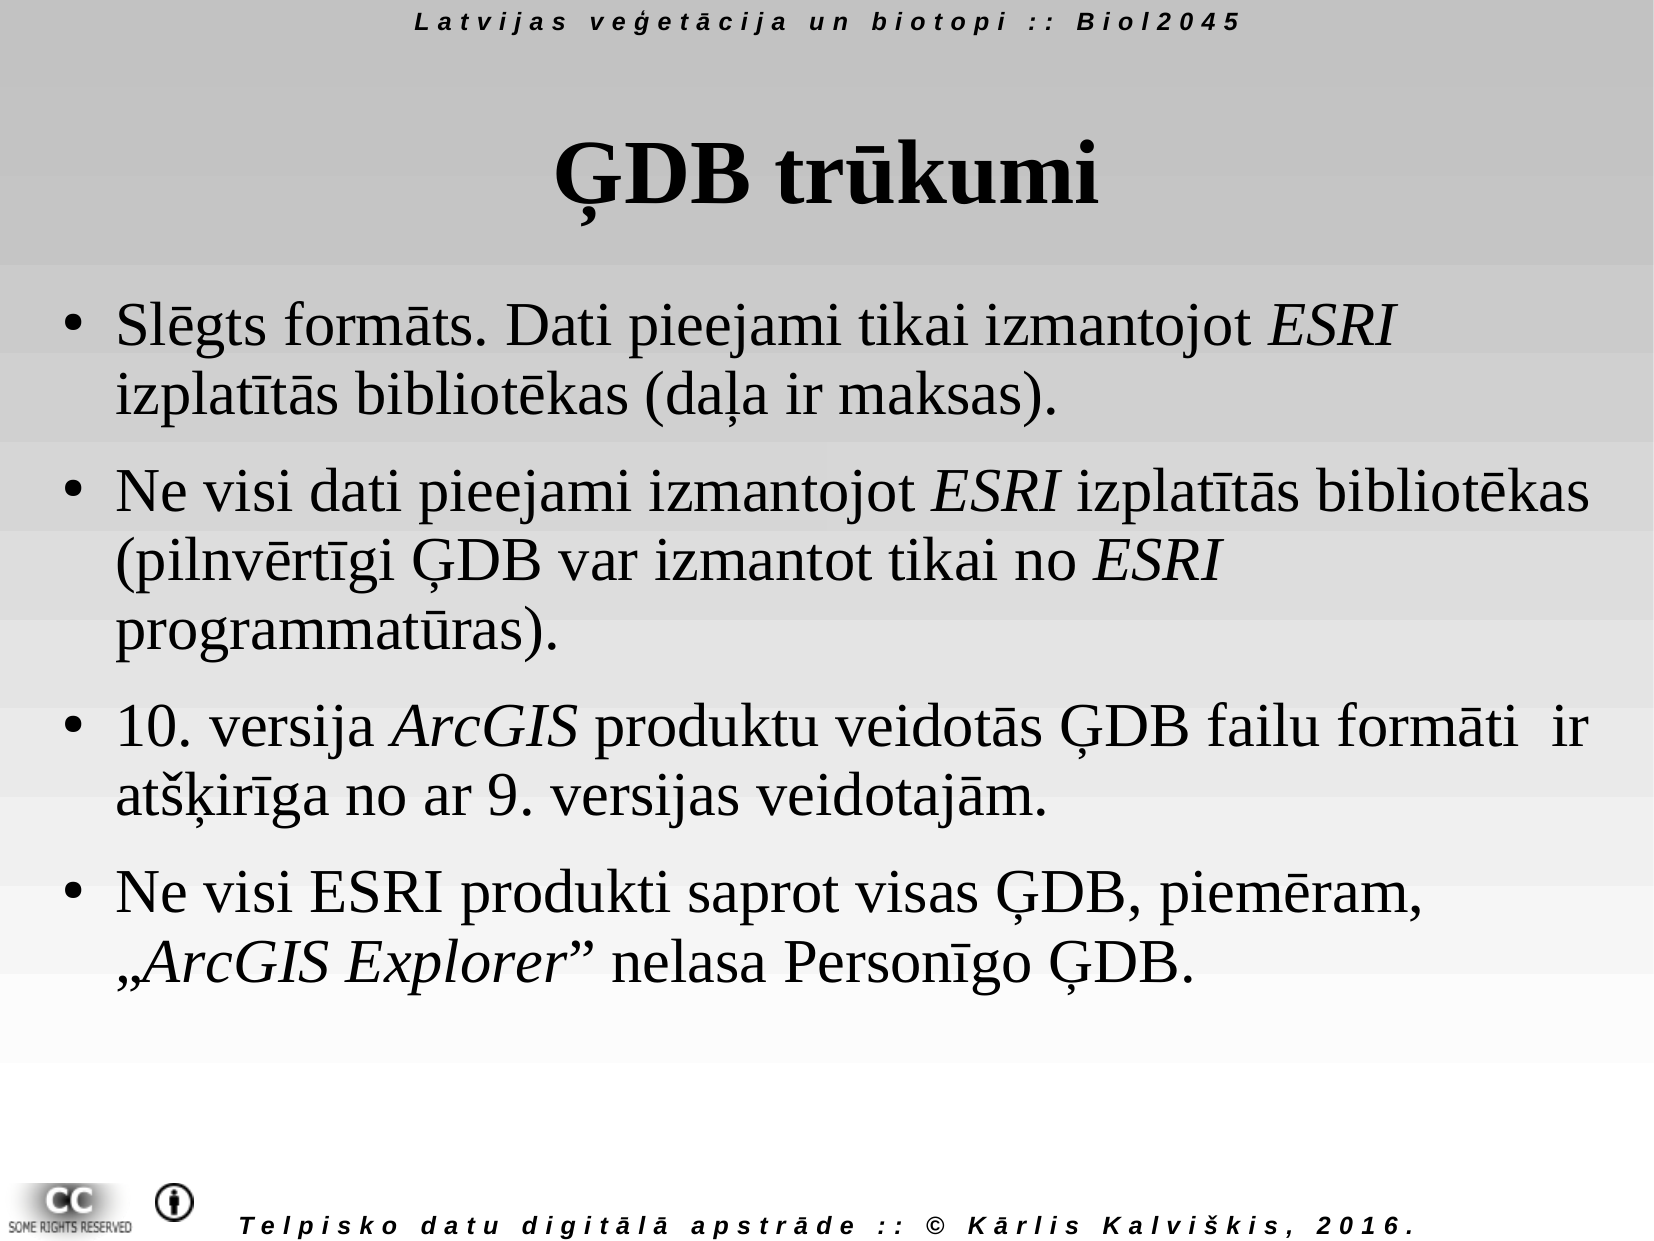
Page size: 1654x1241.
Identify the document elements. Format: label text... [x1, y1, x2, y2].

title ĢDB trūkumi [29, 49, 1625, 296]
list Slēgts formāts. Dati pieejami tikai izmantojot ESRI izplatītās bibliotēkas (daļa ir maksas). Ne visi dati pieejami izmantojot ESRI izplatītās bibliotēkas (pilnvērtīgi ĢDB var izmantot tikai no ESRI programmatūras). 10. versija ArcGIS produktu veidotās ĢDB failu formāti ir atšķirīga no ar 9. versijas veidotajām. Ne visi ESRI produkti saprot visas ĢDB, piemēram, „ArcGIS Explorer” nelasa Personīgo ĢDB. [44, 289, 1610, 1113]
picture [0, 0, 1654, 1241]
